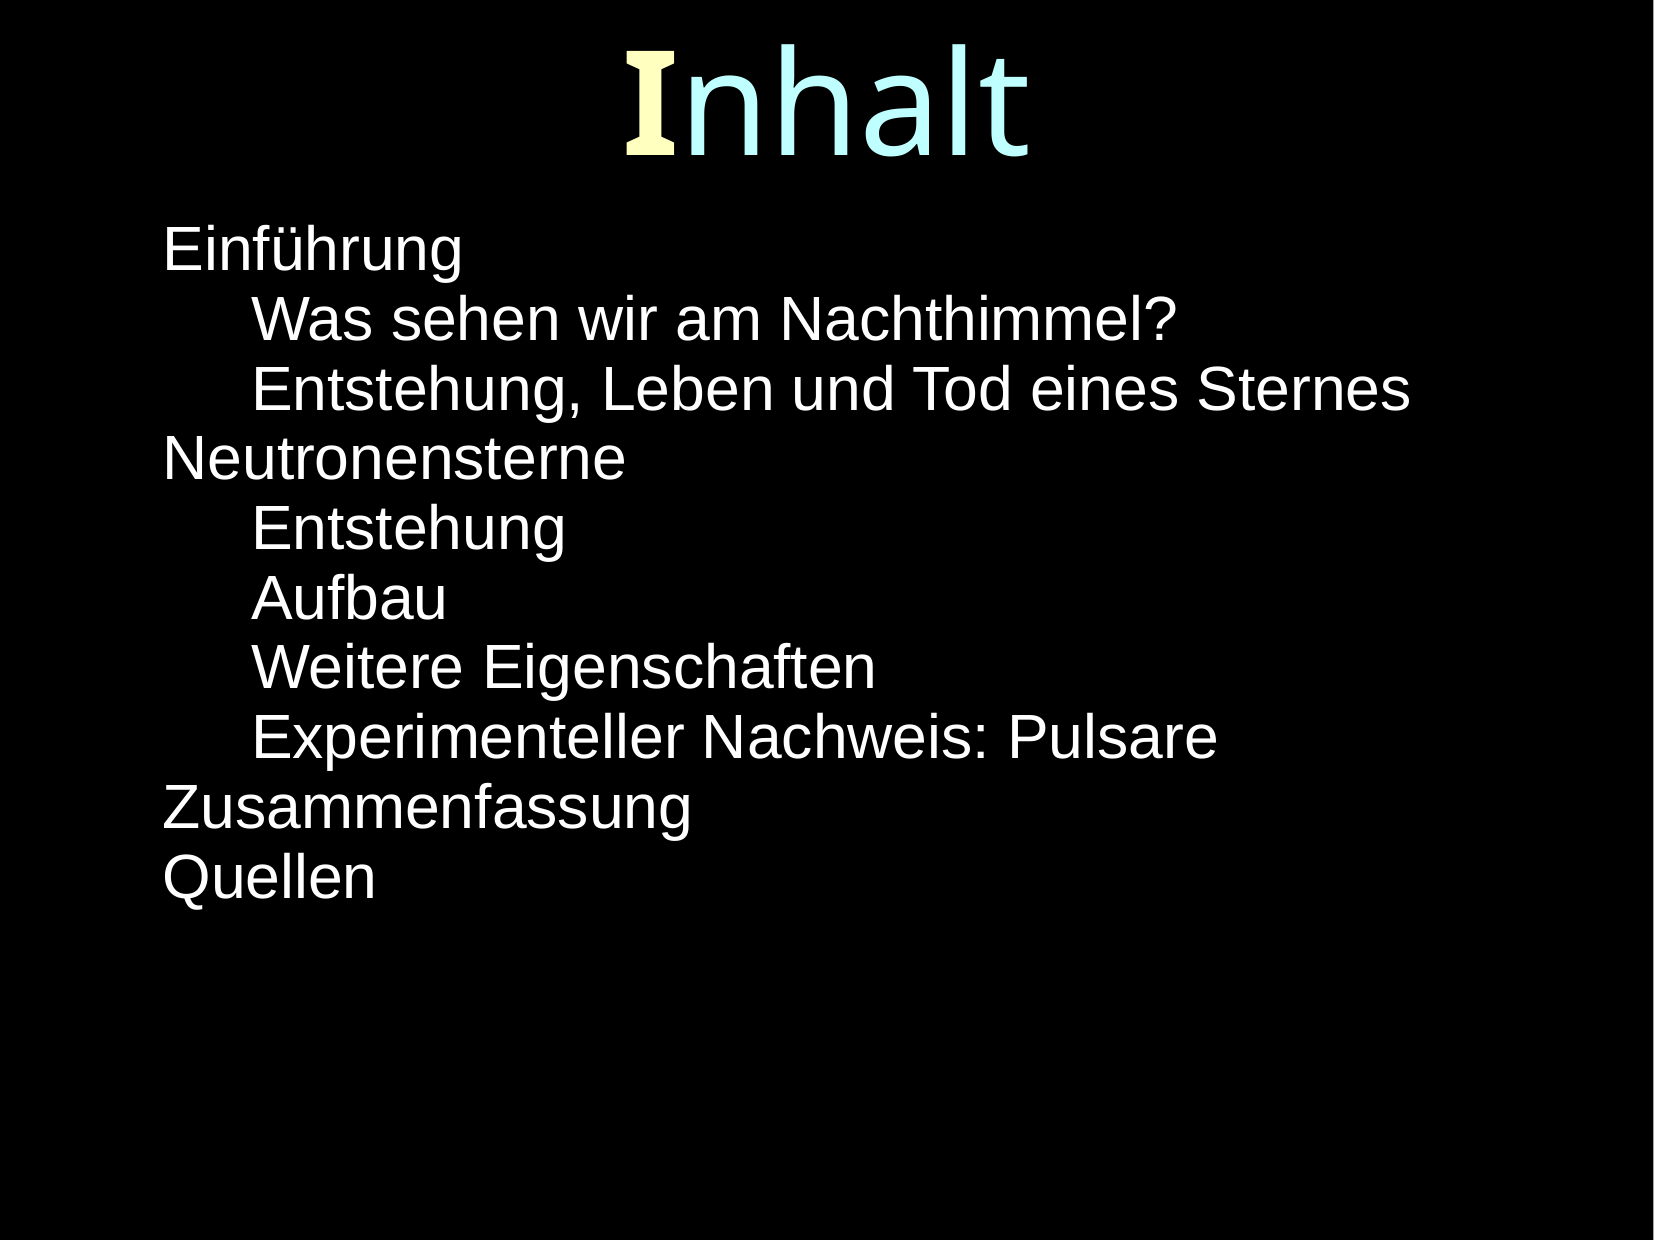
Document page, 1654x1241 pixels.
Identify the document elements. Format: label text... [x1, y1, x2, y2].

text_box Einführung Was sehen wir am Nachthimmel? Entstehung, Leben und Tod eines Sternes Neutronensterne Entstehung Aufbau Weitere Eigenschaften Experimenteller Nachweis: Pulsare Zusammenfassung Quellen [88, 206, 1536, 917]
title Inhalt [82, 17, 1571, 180]
